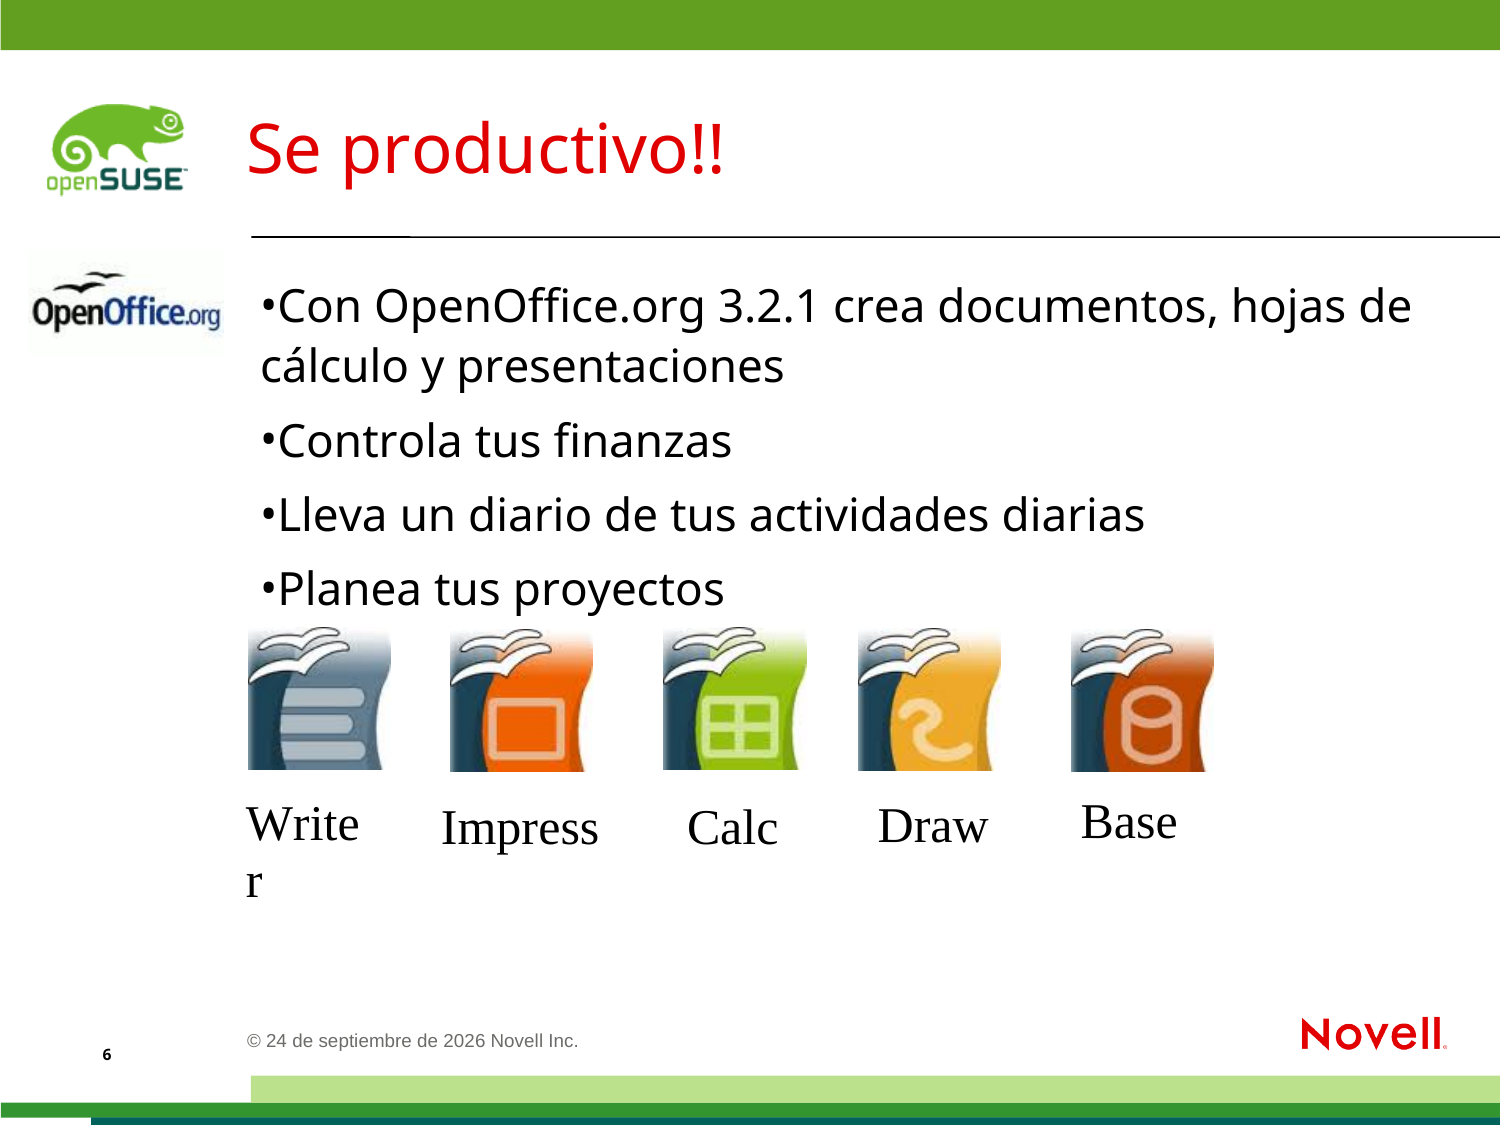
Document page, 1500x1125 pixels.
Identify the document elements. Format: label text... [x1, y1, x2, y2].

picture [28, 250, 224, 356]
text_box Base [1080, 791, 1179, 847]
title Se productivo!! [246, 60, 1409, 239]
picture [858, 628, 1001, 771]
text_box Calc [687, 797, 779, 853]
picture [47, 104, 188, 197]
picture [1071, 629, 1214, 772]
picture [1295, 1026, 1453, 1056]
text_box Writer [245, 792, 377, 849]
picture [248, 627, 391, 770]
text_box Draw [877, 794, 989, 851]
list Con OpenOffice.org 3.2.1 crea documentos, hojas de cálculo y presentaciones Controla tus finanzas Lleva un diario de tus actividades diarias Planea tus proyectos [245, 267, 1458, 1026]
picture [663, 627, 807, 770]
text_box Impress [440, 797, 600, 858]
picture [450, 629, 593, 772]
